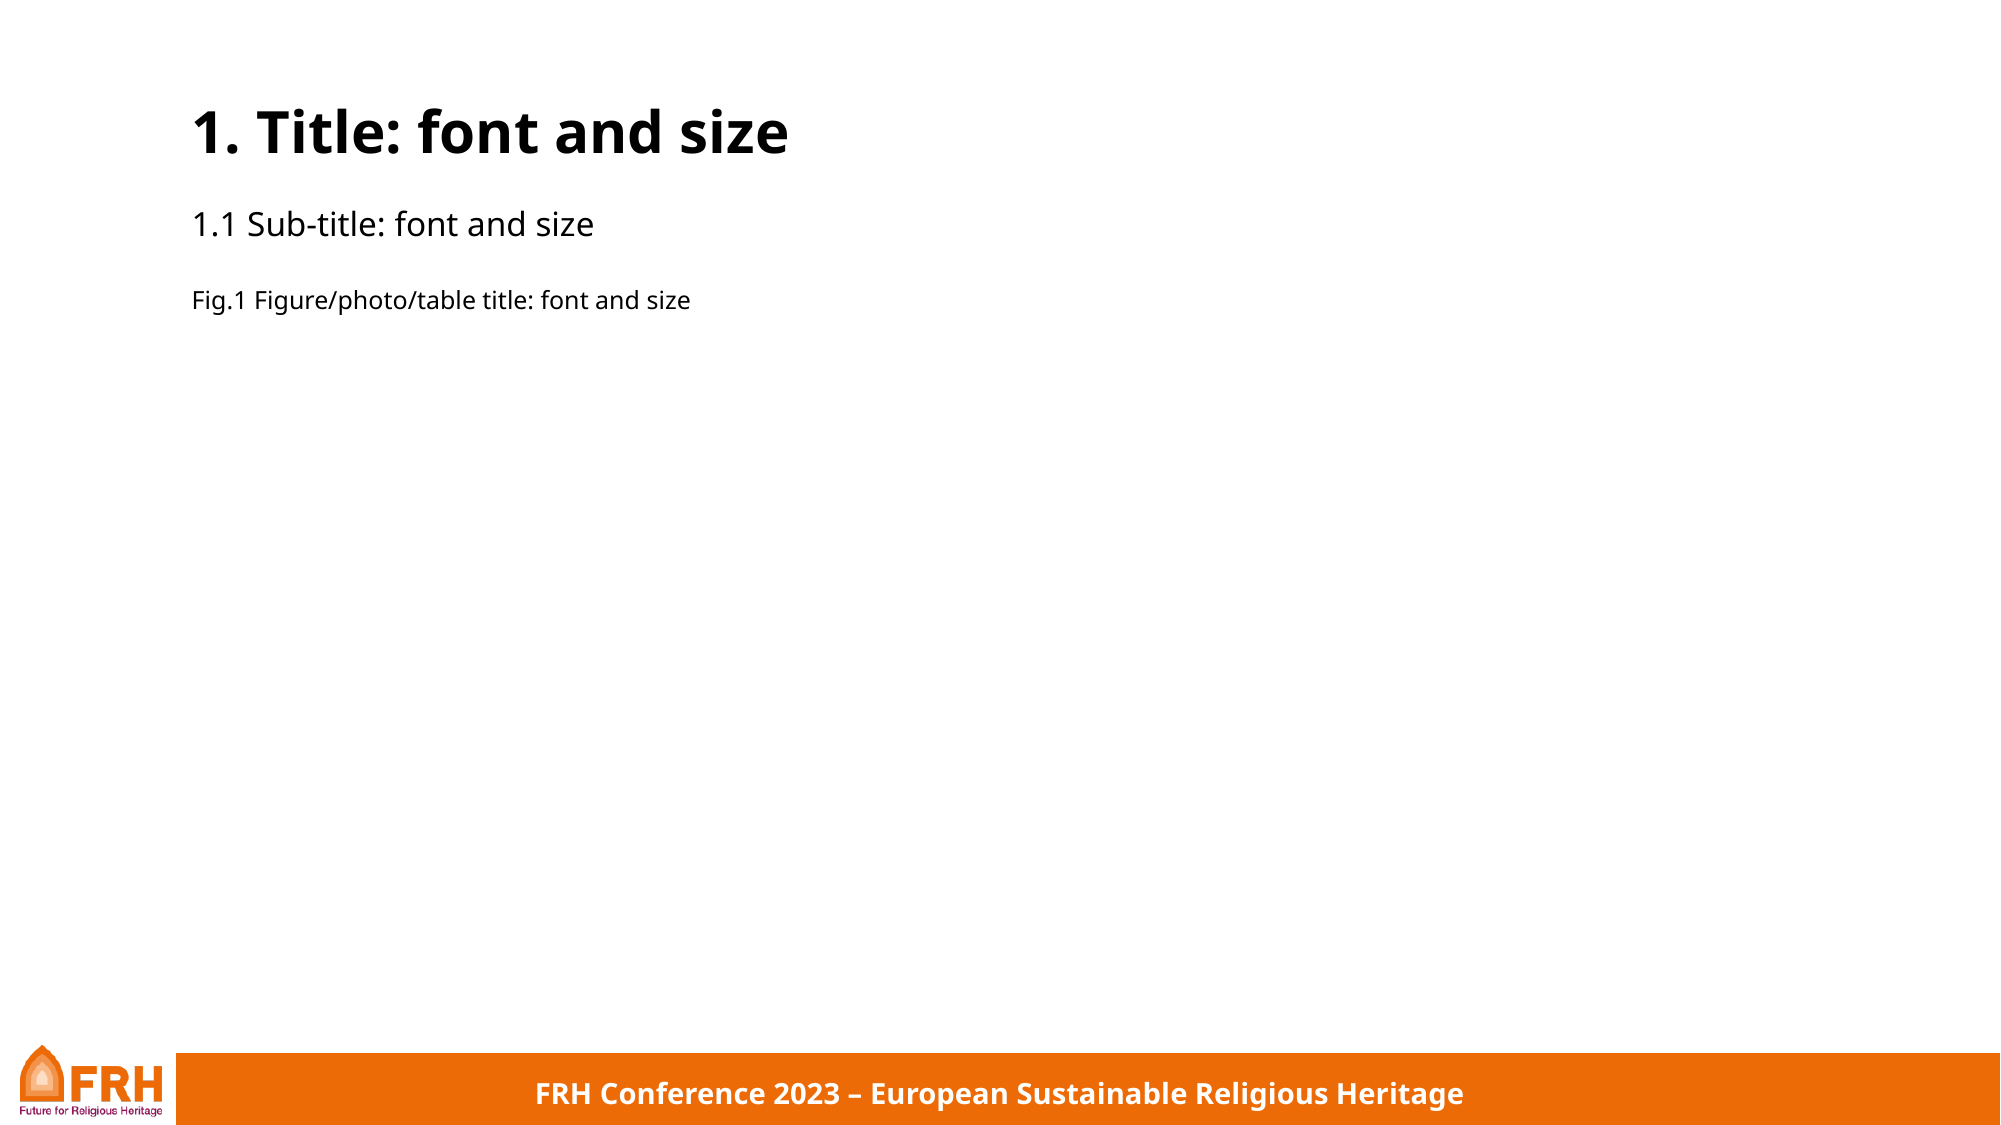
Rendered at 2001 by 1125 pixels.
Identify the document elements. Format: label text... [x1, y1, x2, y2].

text_box [177, 1054, 2000, 1125]
text_box 1.1 Sub-title: font and size [176, 195, 1457, 252]
text_box FRH Conference 2023 – European Sustainable Religious Heritage [360, 1068, 1641, 1119]
text_box Fig.1 Figure/photo/table title: font and size [176, 276, 1457, 323]
text_box 1. Title: font and size [176, 88, 1457, 174]
picture [20, 1045, 162, 1117]
